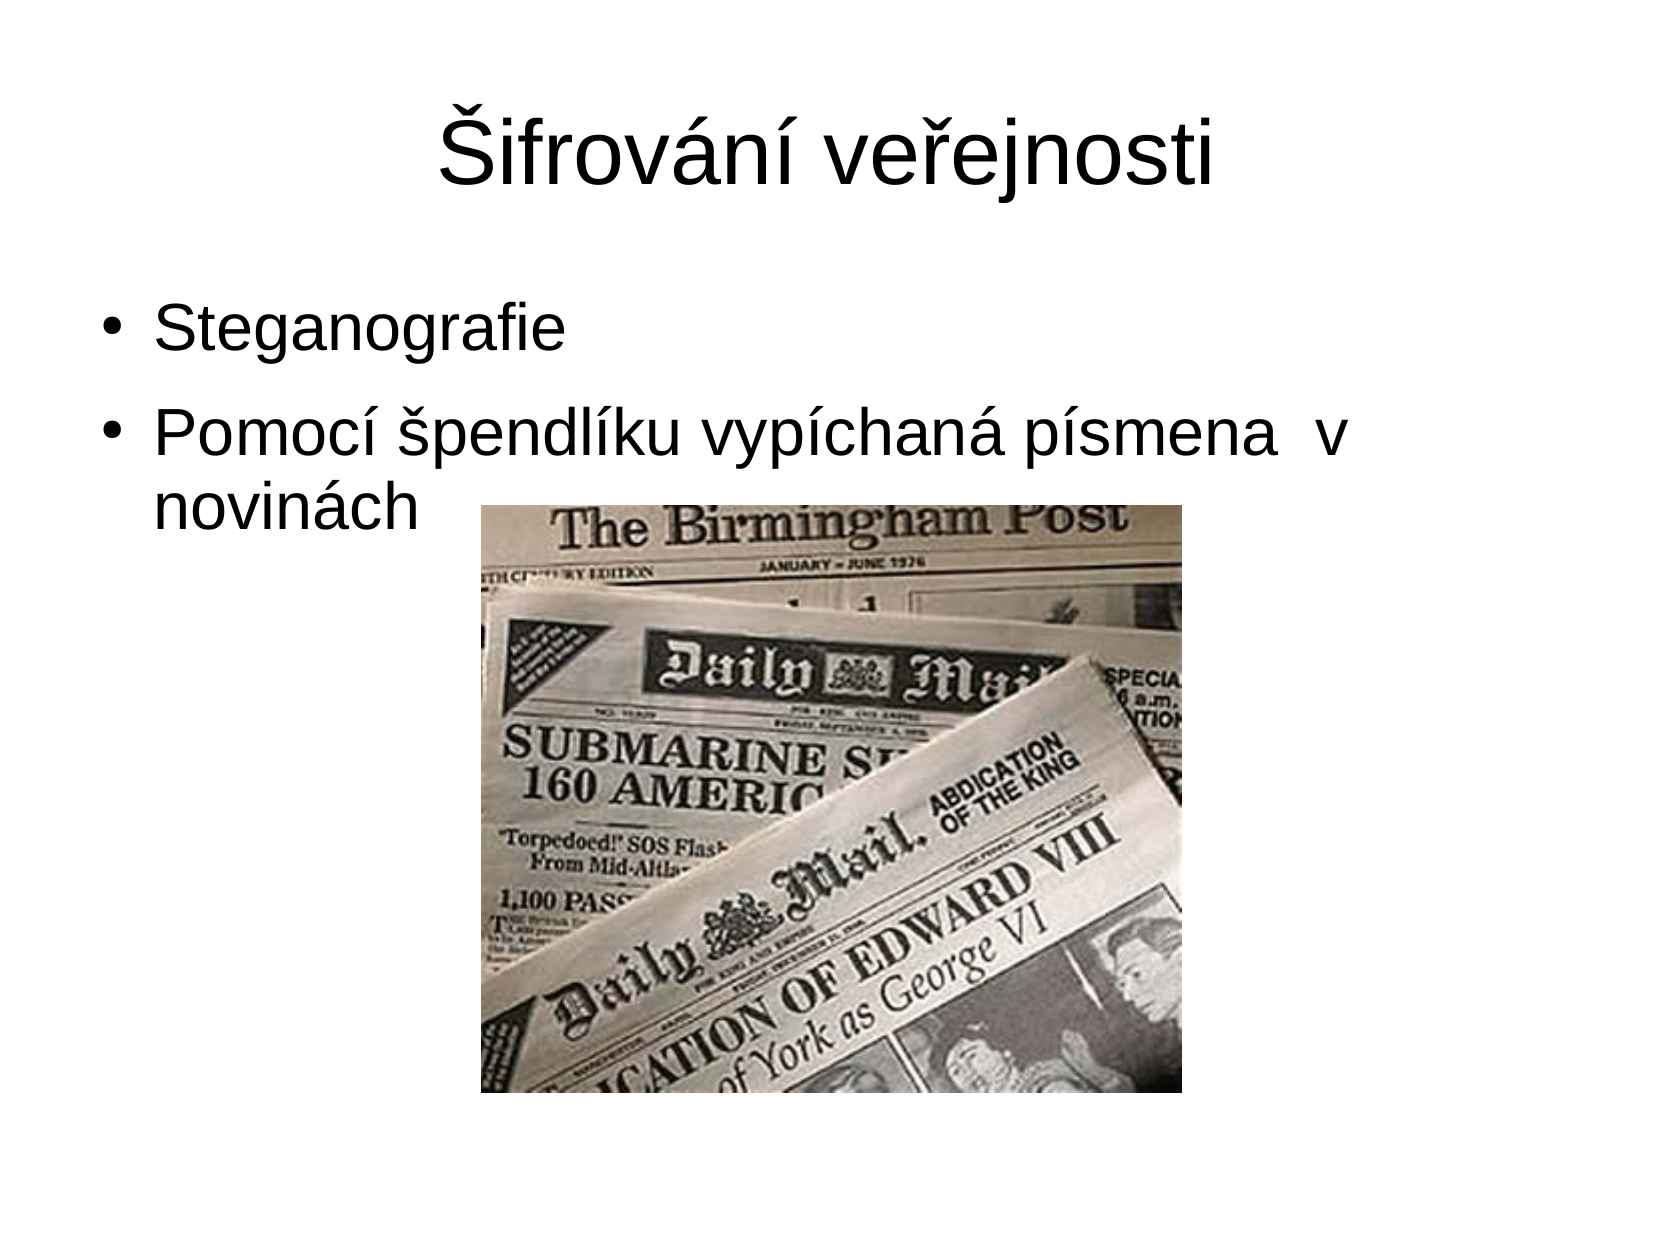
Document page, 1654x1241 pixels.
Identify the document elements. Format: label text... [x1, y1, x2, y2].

picture [481, 505, 1182, 1093]
title Šifrování veřejnosti [82, 56, 1571, 250]
list Steganografie Pomocí špendlíku vypíchaná písmena v novinách [82, 290, 1571, 1094]
